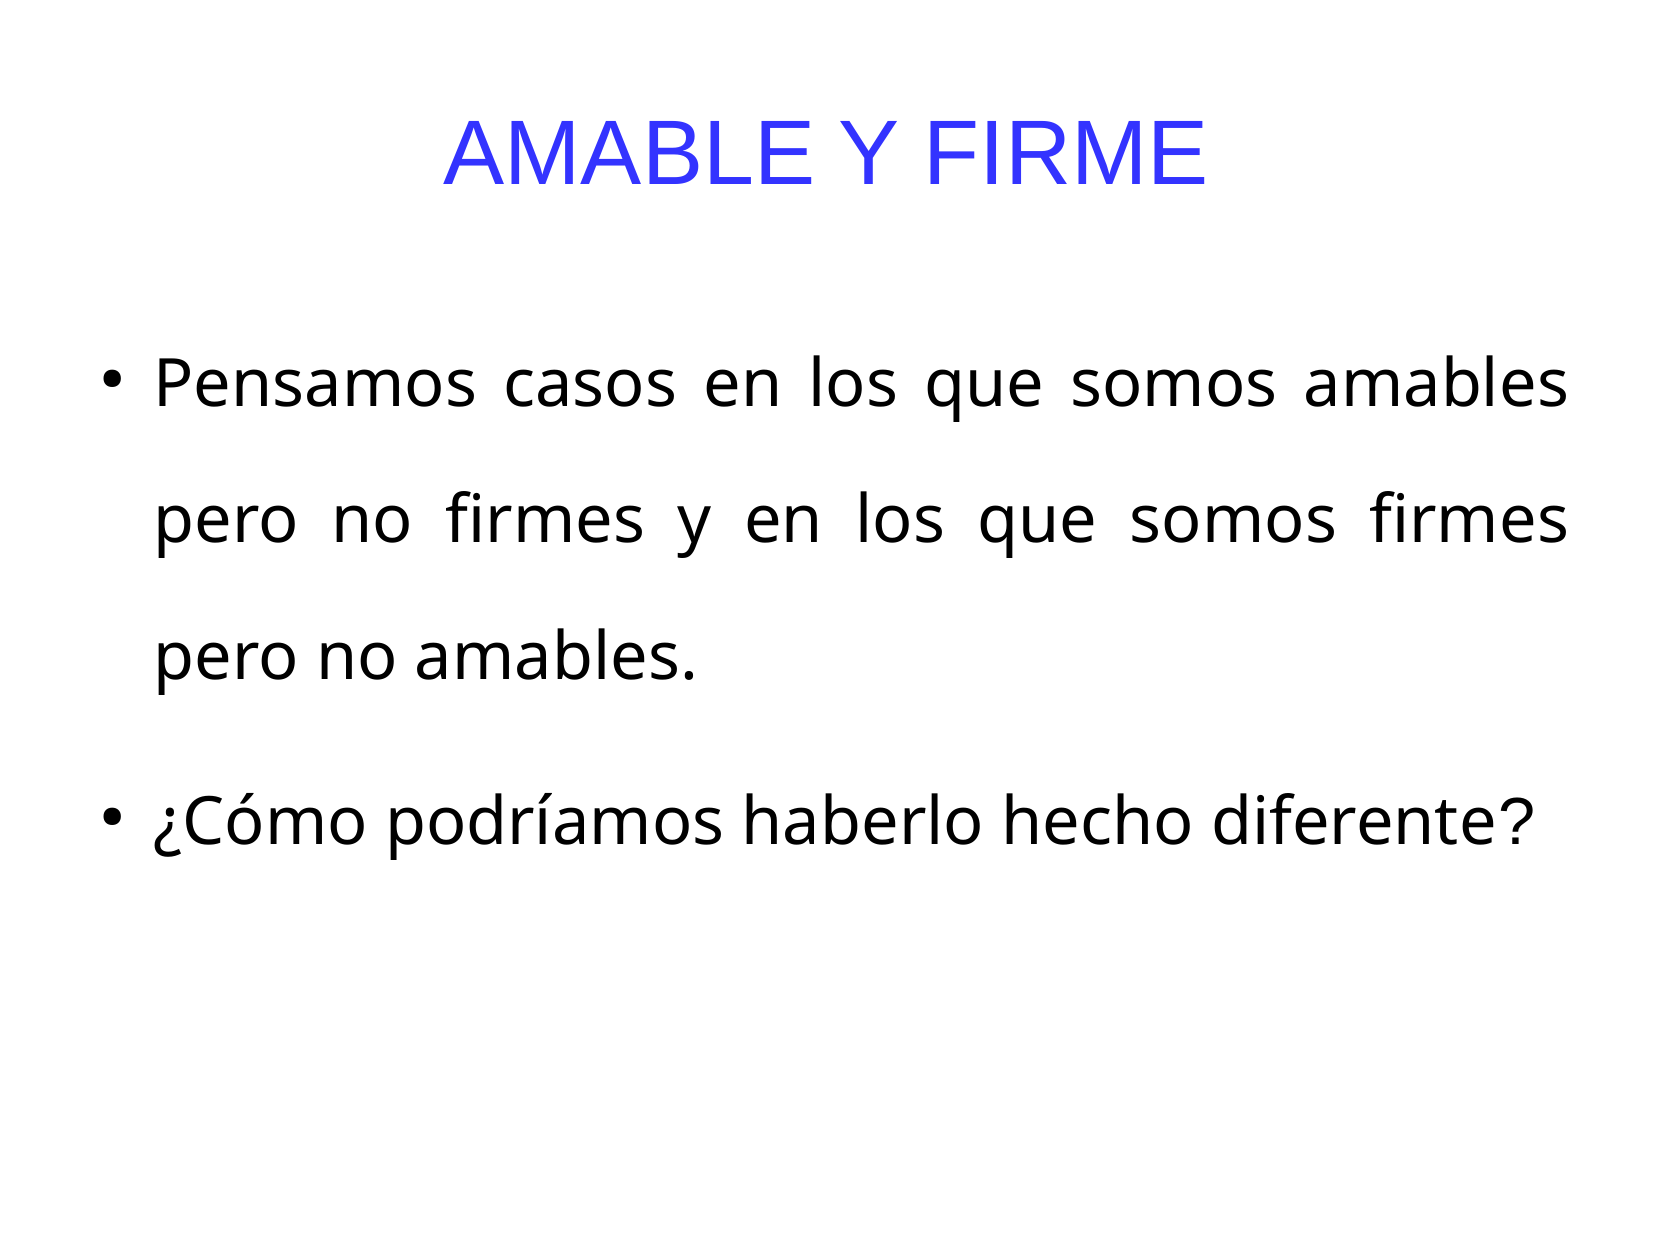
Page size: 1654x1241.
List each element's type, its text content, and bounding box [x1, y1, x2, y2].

list Pensamos casos en los que somos amables pero no firmes y en los que somos firmes pero no amables. ¿Cómo podríamos haberlo hecho diferente? [82, 290, 1571, 1109]
title AMABLE Y FIRME [82, 49, 1571, 257]
